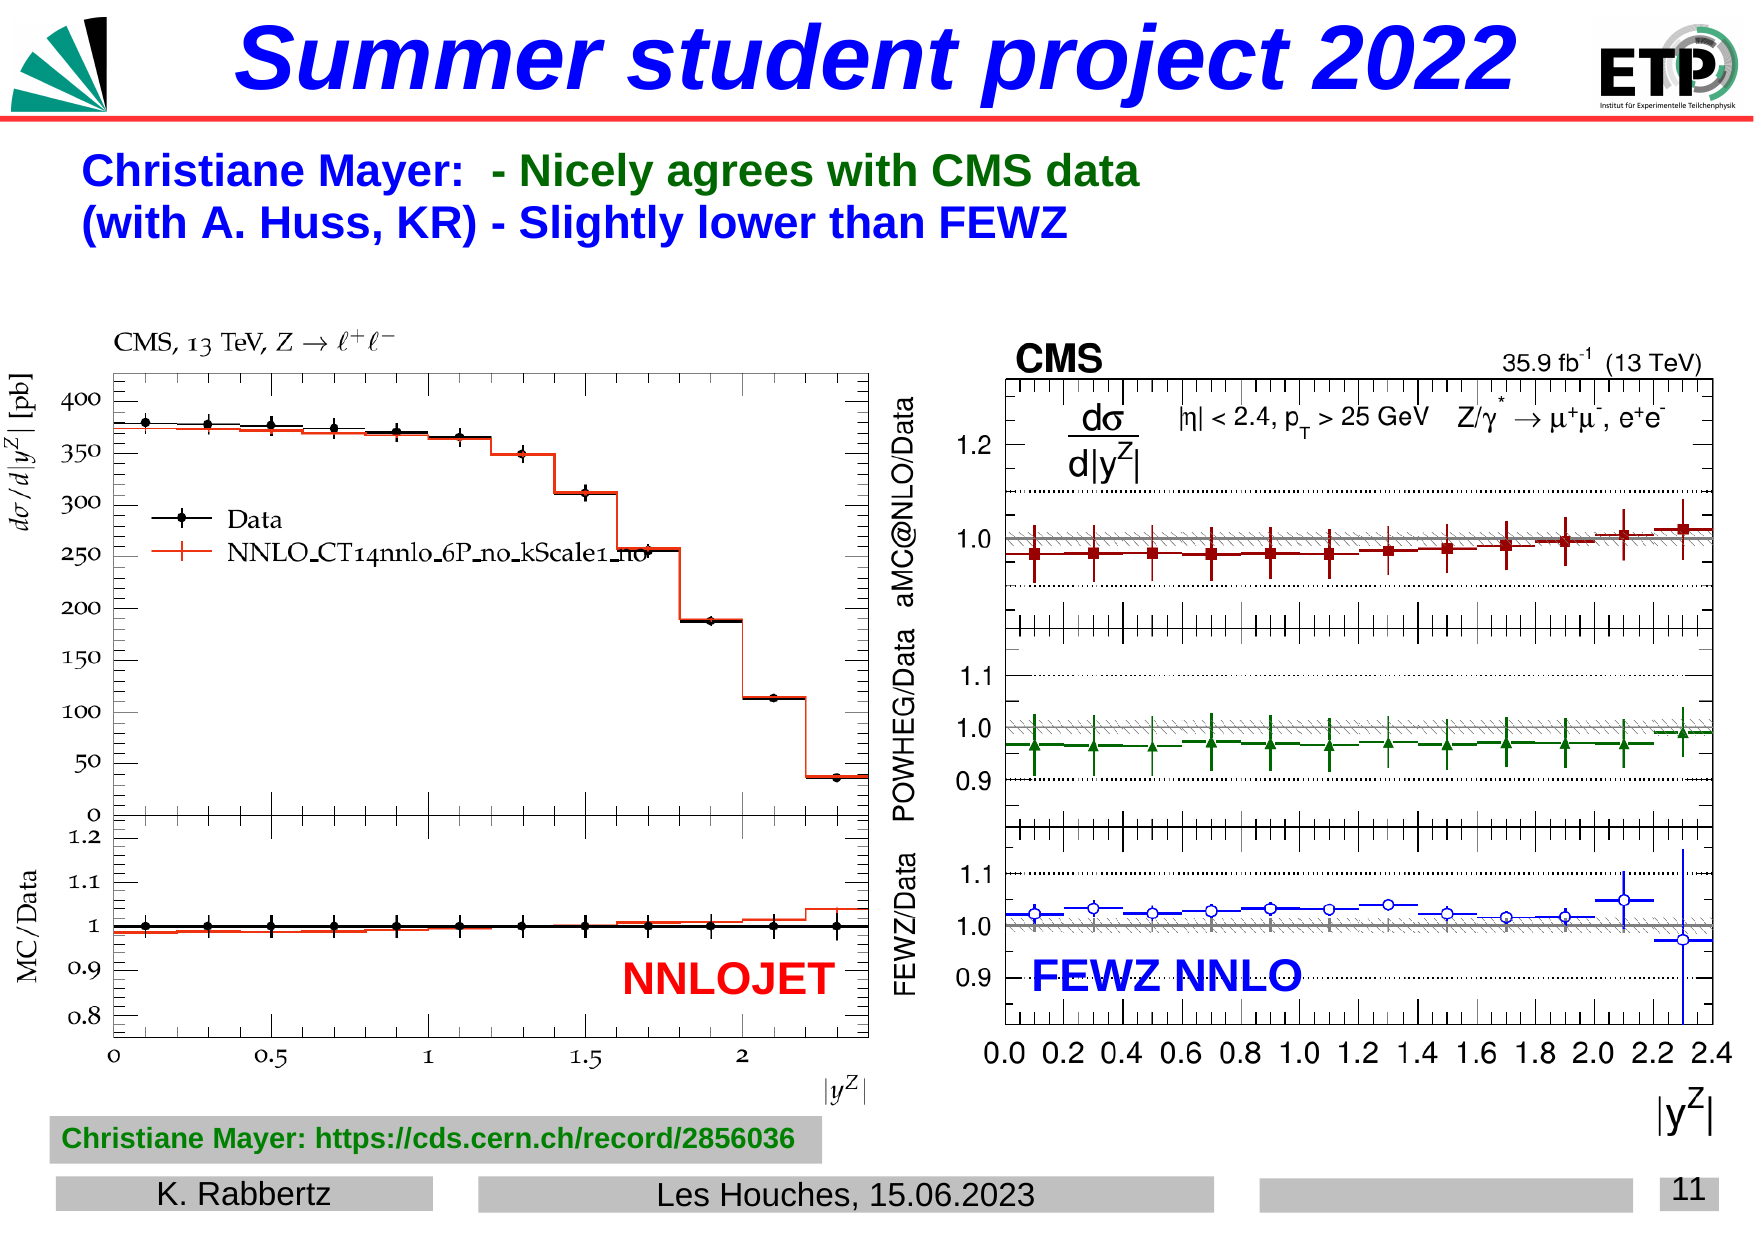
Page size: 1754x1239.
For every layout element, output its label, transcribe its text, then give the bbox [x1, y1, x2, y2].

picture [4, 323, 1750, 1148]
text_box FEWZ NNLO [1019, 943, 1316, 1007]
picture [1630, 17, 1745, 112]
text_box Christiane Mayer: https://cds.cern.ch/record/2856036 [49, 1116, 823, 1164]
picture [11, 17, 107, 113]
title Summer student project 2022 [124, 0, 1630, 116]
text_box Christiane Mayer: - Nicely agrees with CMS data (with A. Huss, KR) - Slightly lower than FEWZ [69, 139, 1685, 306]
text_box NNLOJET [610, 947, 848, 1011]
